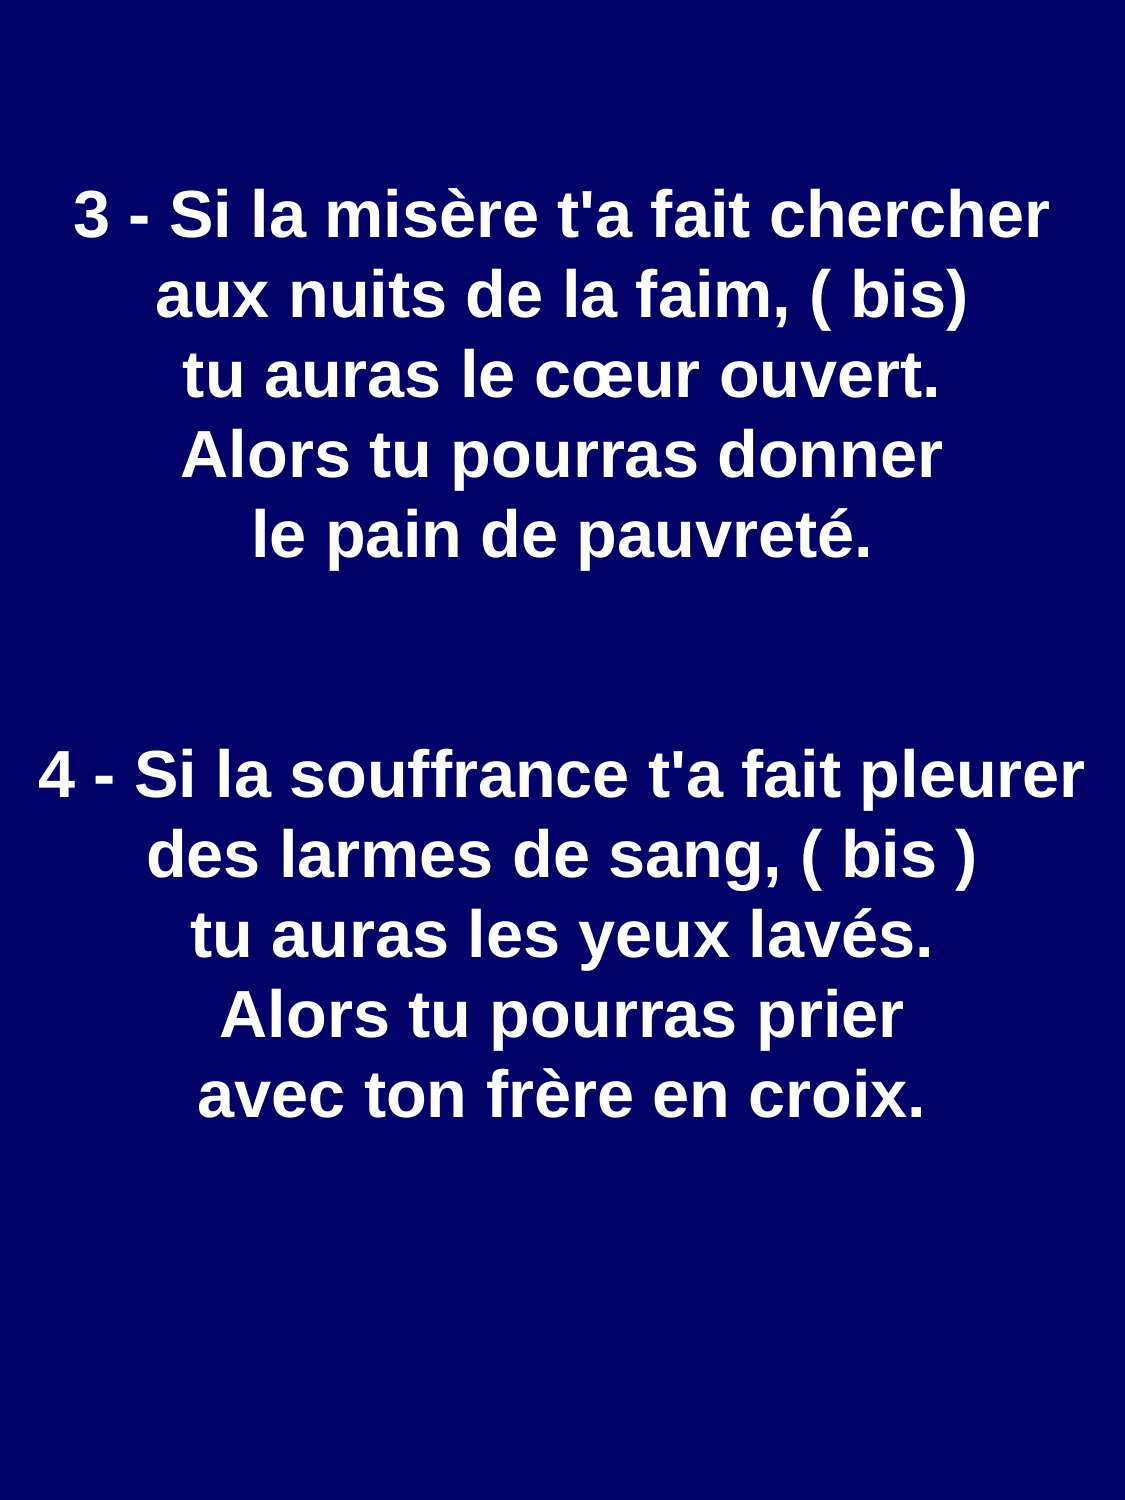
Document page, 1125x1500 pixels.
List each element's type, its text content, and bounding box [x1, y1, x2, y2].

text_box 3 - Si la misère t'a fait chercher aux nuits de la faim, ( bis) tu auras le cœur ouvert. Alors tu pourras donner le pain de pauvreté. 4 - Si la souffrance t'a fait pleurer des larmes de sang, ( bis ) tu auras les yeux lavés. Alors tu pourras prier avec ton frère en croix. [0, 23, 1125, 1219]
